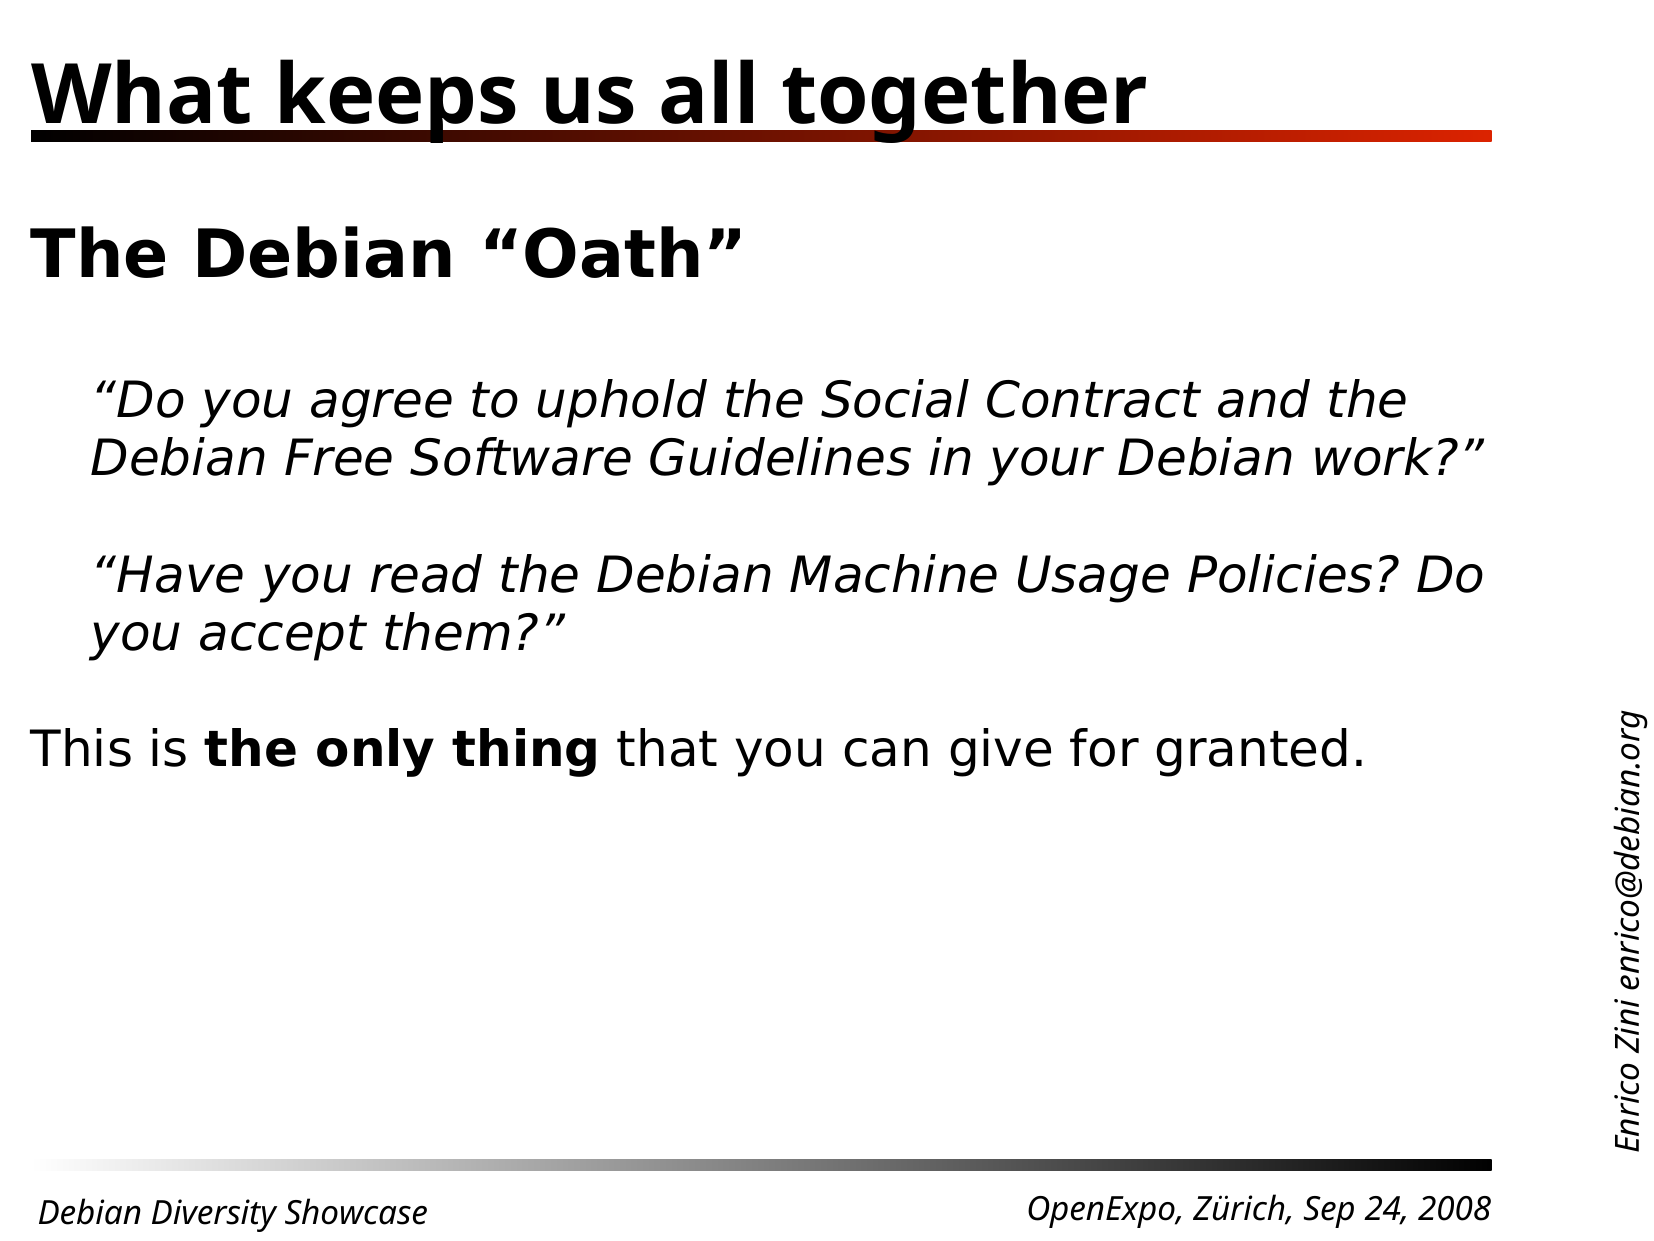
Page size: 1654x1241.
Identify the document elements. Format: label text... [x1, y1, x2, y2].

text_box The Debian “Oath” “Do you agree to uphold the Social Contract and the Debian Free Software Guidelines in your Debian work?” “Have you read the Debian Machine Usage Policies? Do you accept them?” This is the only thing that you can give for granted. [30, 215, 1495, 1089]
text_box What keeps us all together [31, 34, 1438, 168]
